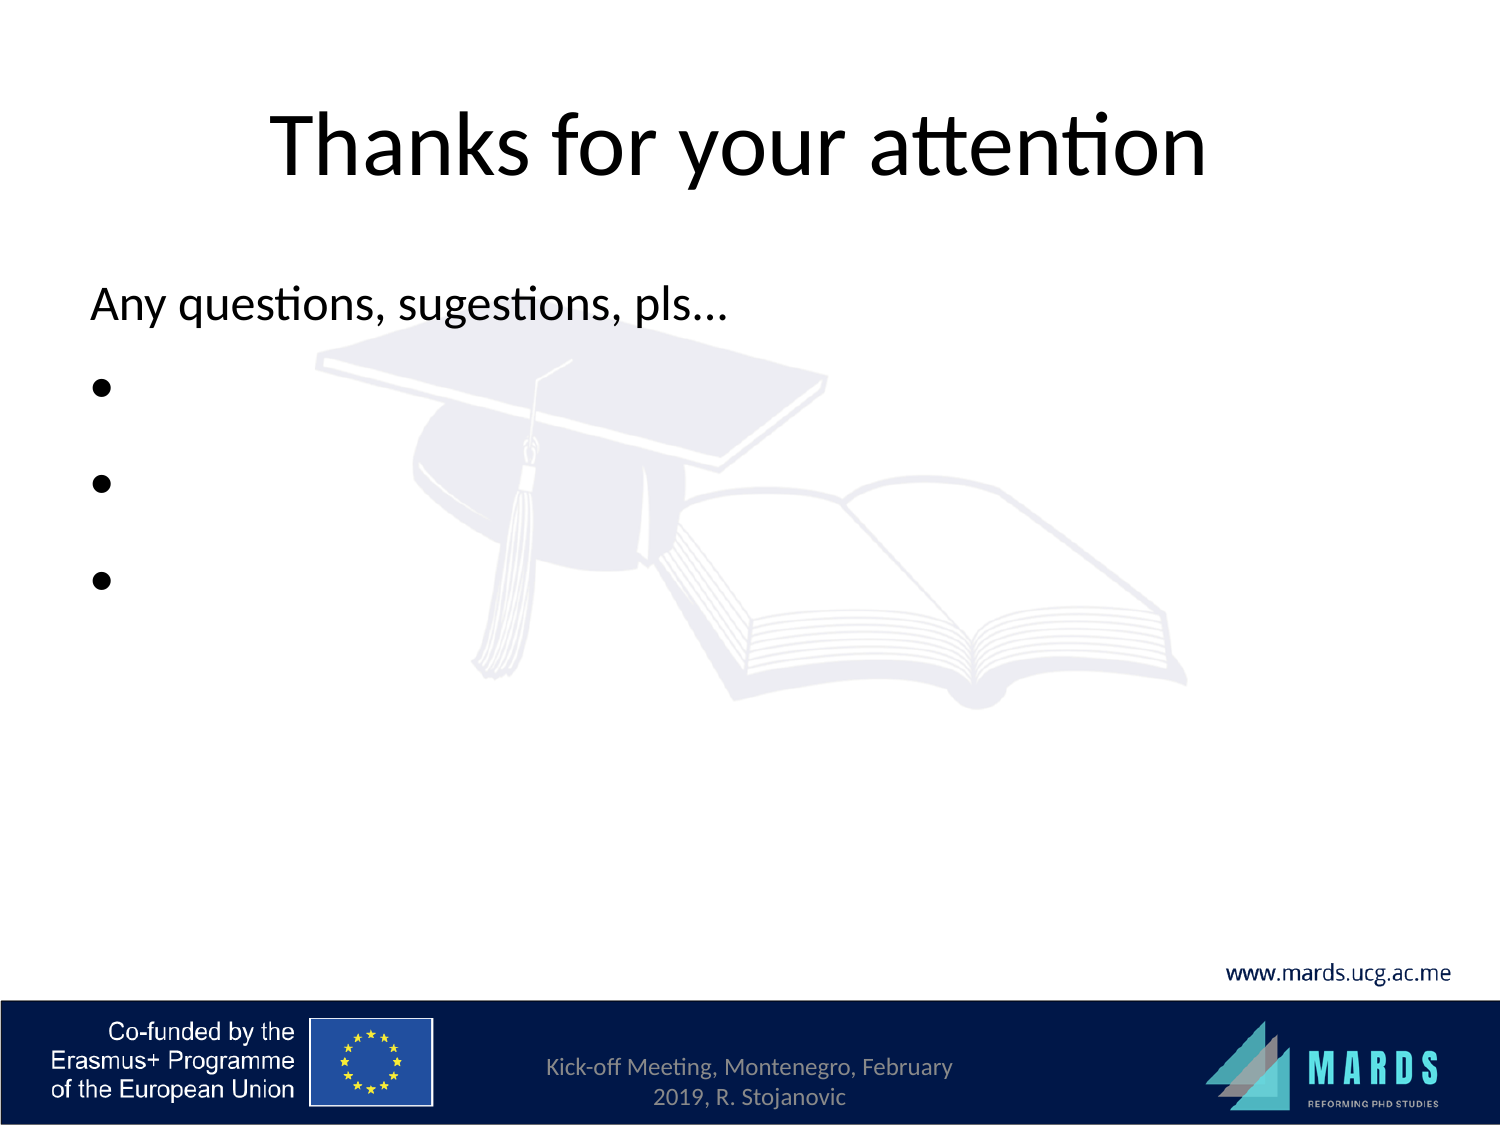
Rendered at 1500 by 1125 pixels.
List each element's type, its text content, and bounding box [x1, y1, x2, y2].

list Any questions, sugestions, pls... [75, 262, 1426, 1005]
text_box Kick-off Meeting, Montenegro, February 2019, R. Stojanovic [512, 1042, 988, 1103]
title Thanks for your attention [75, 45, 1426, 233]
